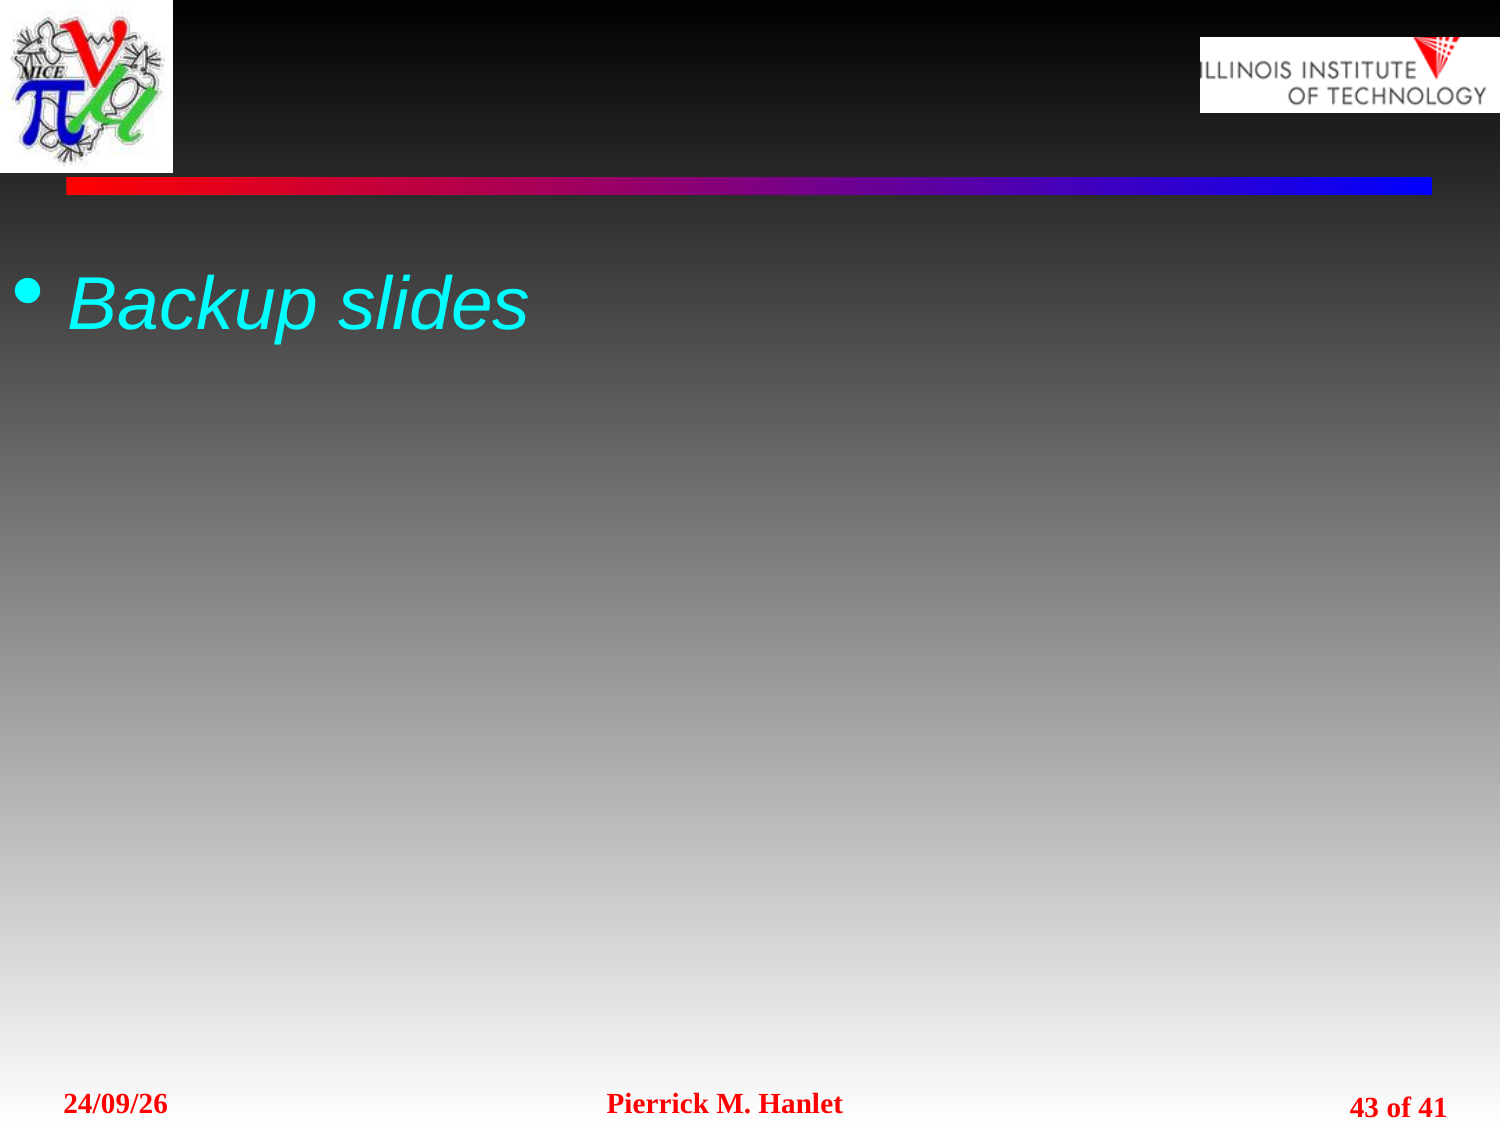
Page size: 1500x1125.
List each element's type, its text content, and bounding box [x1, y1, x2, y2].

picture [1200, 37, 1500, 113]
picture [0, 0, 173, 173]
text_box Backup slides [0, 247, 1498, 360]
